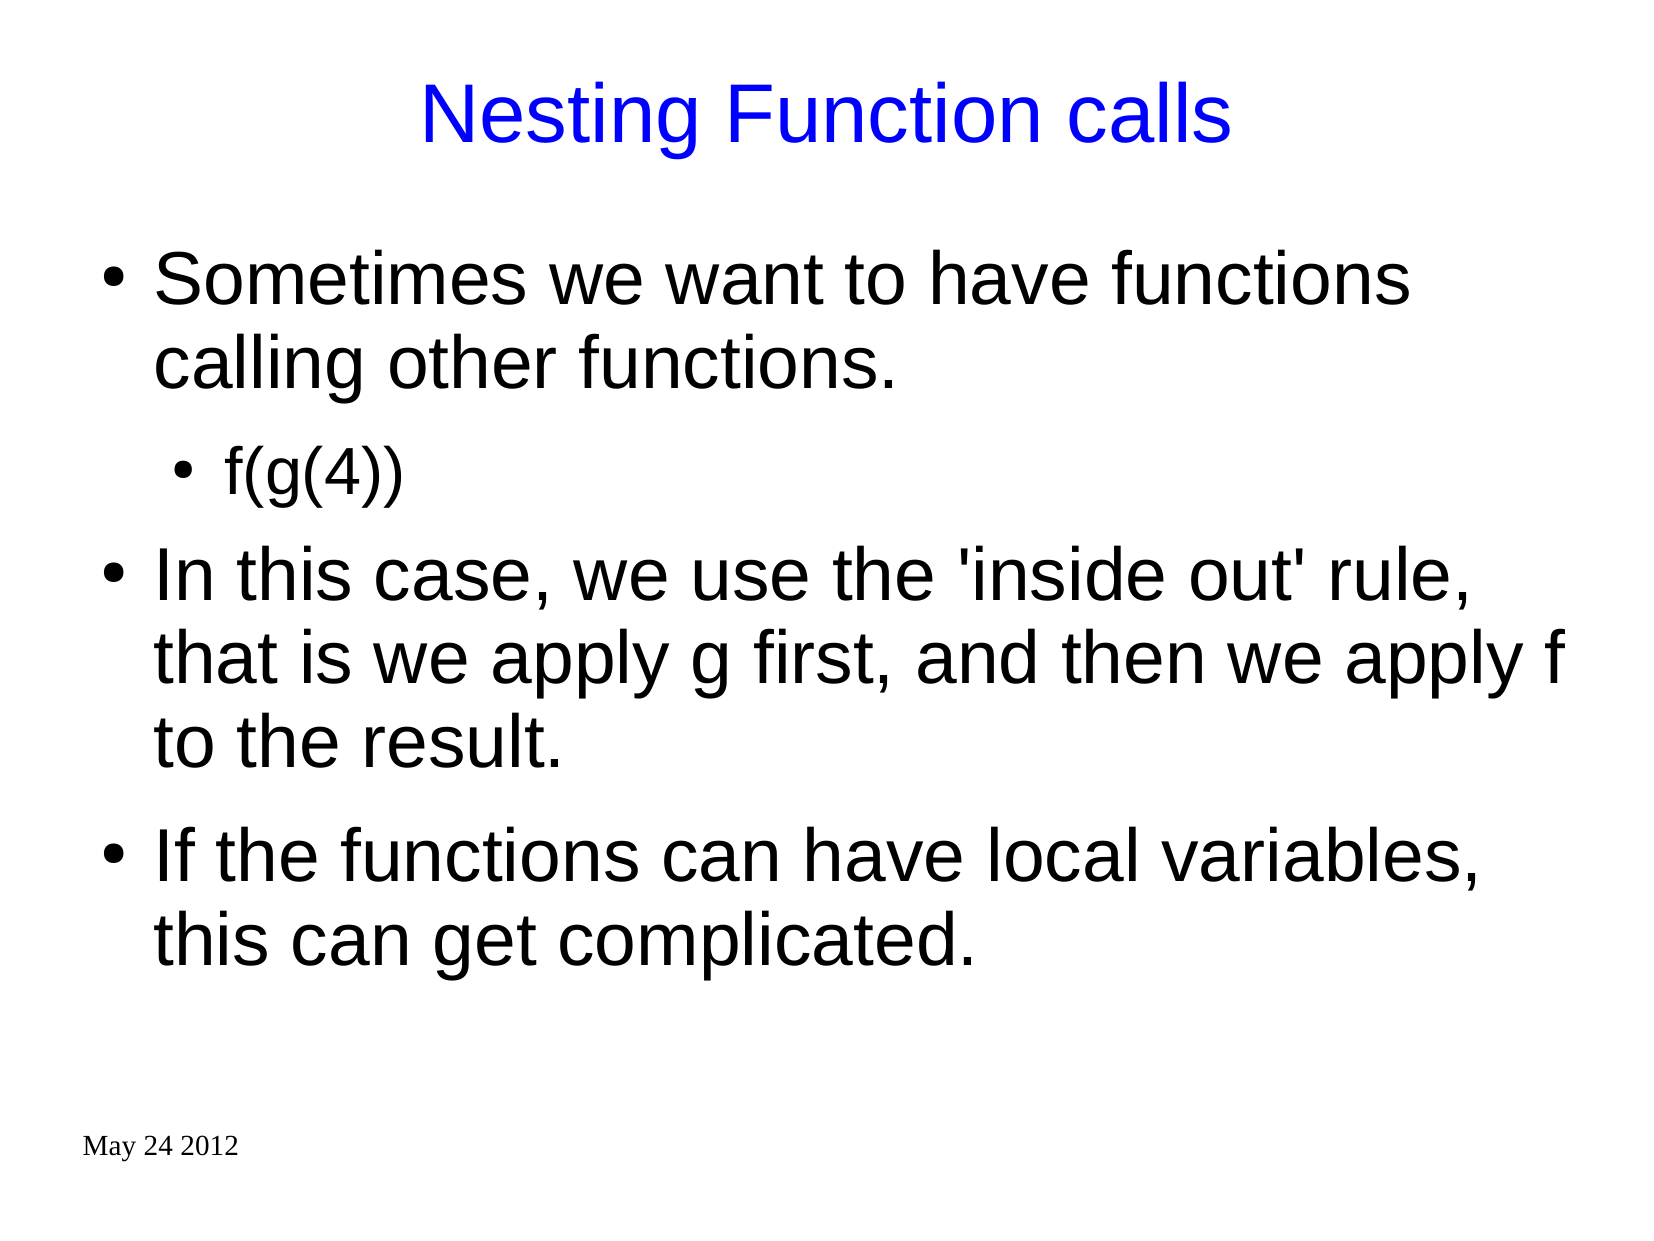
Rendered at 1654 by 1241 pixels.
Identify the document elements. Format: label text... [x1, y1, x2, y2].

title Nesting Function calls [82, 49, 1571, 178]
list Sometimes we want to have functions calling other functions. f(g(4)) In this case, we use the 'inside out' rule, that is we apply g first, and then we apply f to the result. If the functions can have local variables, this can get complicated. [82, 236, 1571, 1109]
